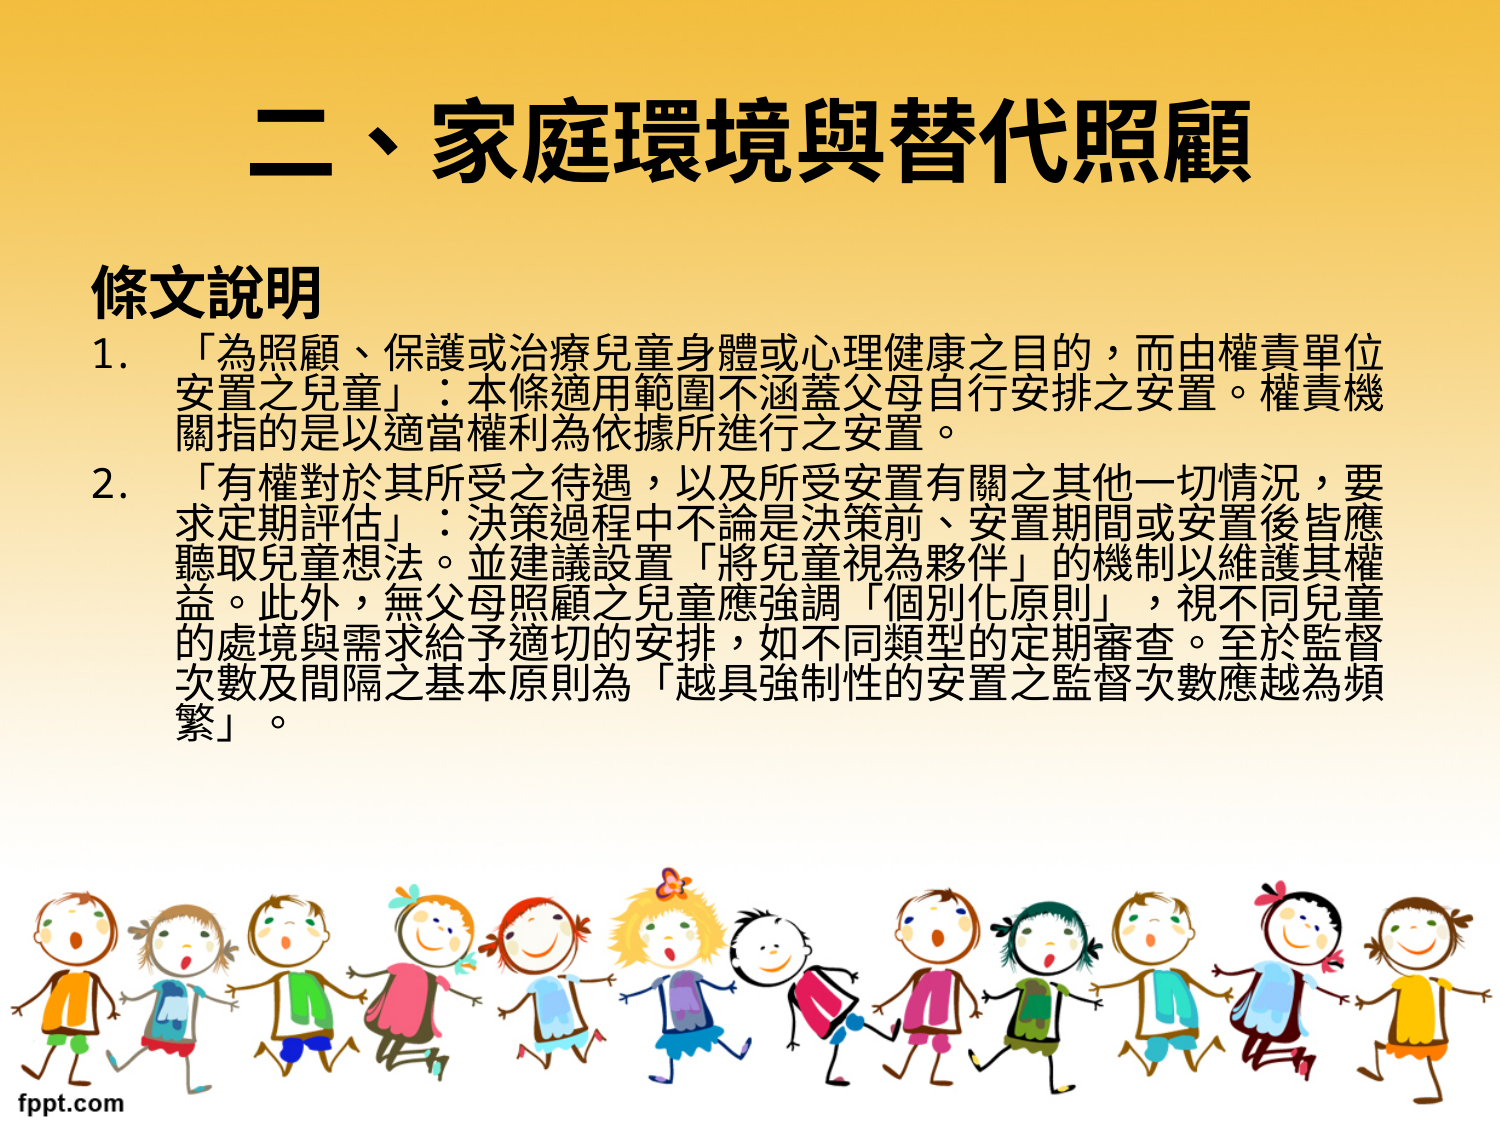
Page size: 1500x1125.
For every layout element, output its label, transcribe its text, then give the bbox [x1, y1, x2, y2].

title 二、家庭環境與替代照顧 [75, 45, 1426, 233]
picture [0, 0, 1500, 1125]
list 條文說明 「為照顧、保護或治療兒童身體或心理健康之目的，而由權責單位安置之兒童」：本條適用範圍不涵蓋父母自行安排之安置。權責機關指的是以適當權利為依據所進行之安置。 「有權對於其所受之待遇，以及所受安置有關之其他一切情況，要求定期評估」：決策過程中不論是決策前、安置期間或安置後皆應聽取兒童想法。並建議設置「將兒童視為夥伴」的機制以維護其權益。此外，無父母照顧之兒童應強調「個別化原則」，視不同兒童的處境與需求給予適切的安排，如不同類型的定期審查。至於監督次數及間隔之基本原則為「越具強制性的安置之監督次數應越為頻繁」。 [75, 262, 1426, 1005]
